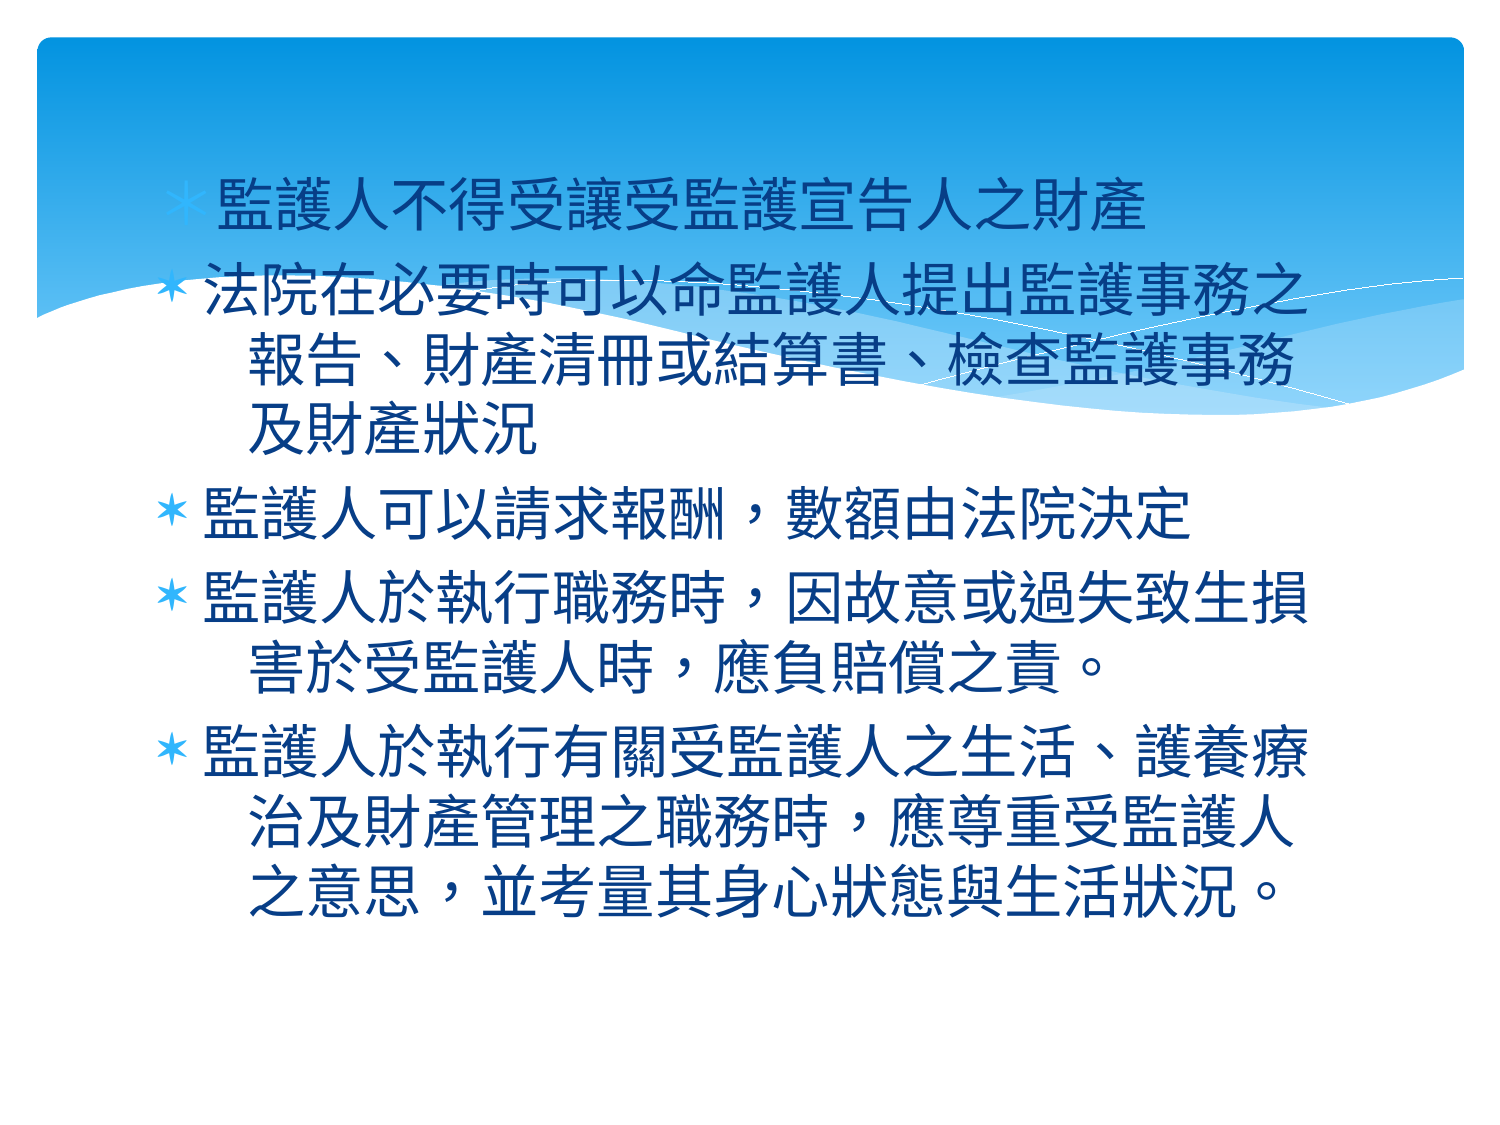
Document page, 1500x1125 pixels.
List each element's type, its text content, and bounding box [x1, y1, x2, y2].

list 監護人不得受讓受監護宣告人之財產 法院在必要時可以命監護人提出監護事務之報告、財產清冊或結算書、檢查監護事務及財產狀況 監護人可以請求報酬，數額由法院決定 監護人於執行職務時，因故意或過失致生損害於受監護人時，應負賠償之責。 監護人於執行有關受監護人之生活、護養療治及財產管理之職務時，應尊重受監護人之意思，並考量其身心狀態與生活狀況。 [142, 160, 1359, 1005]
